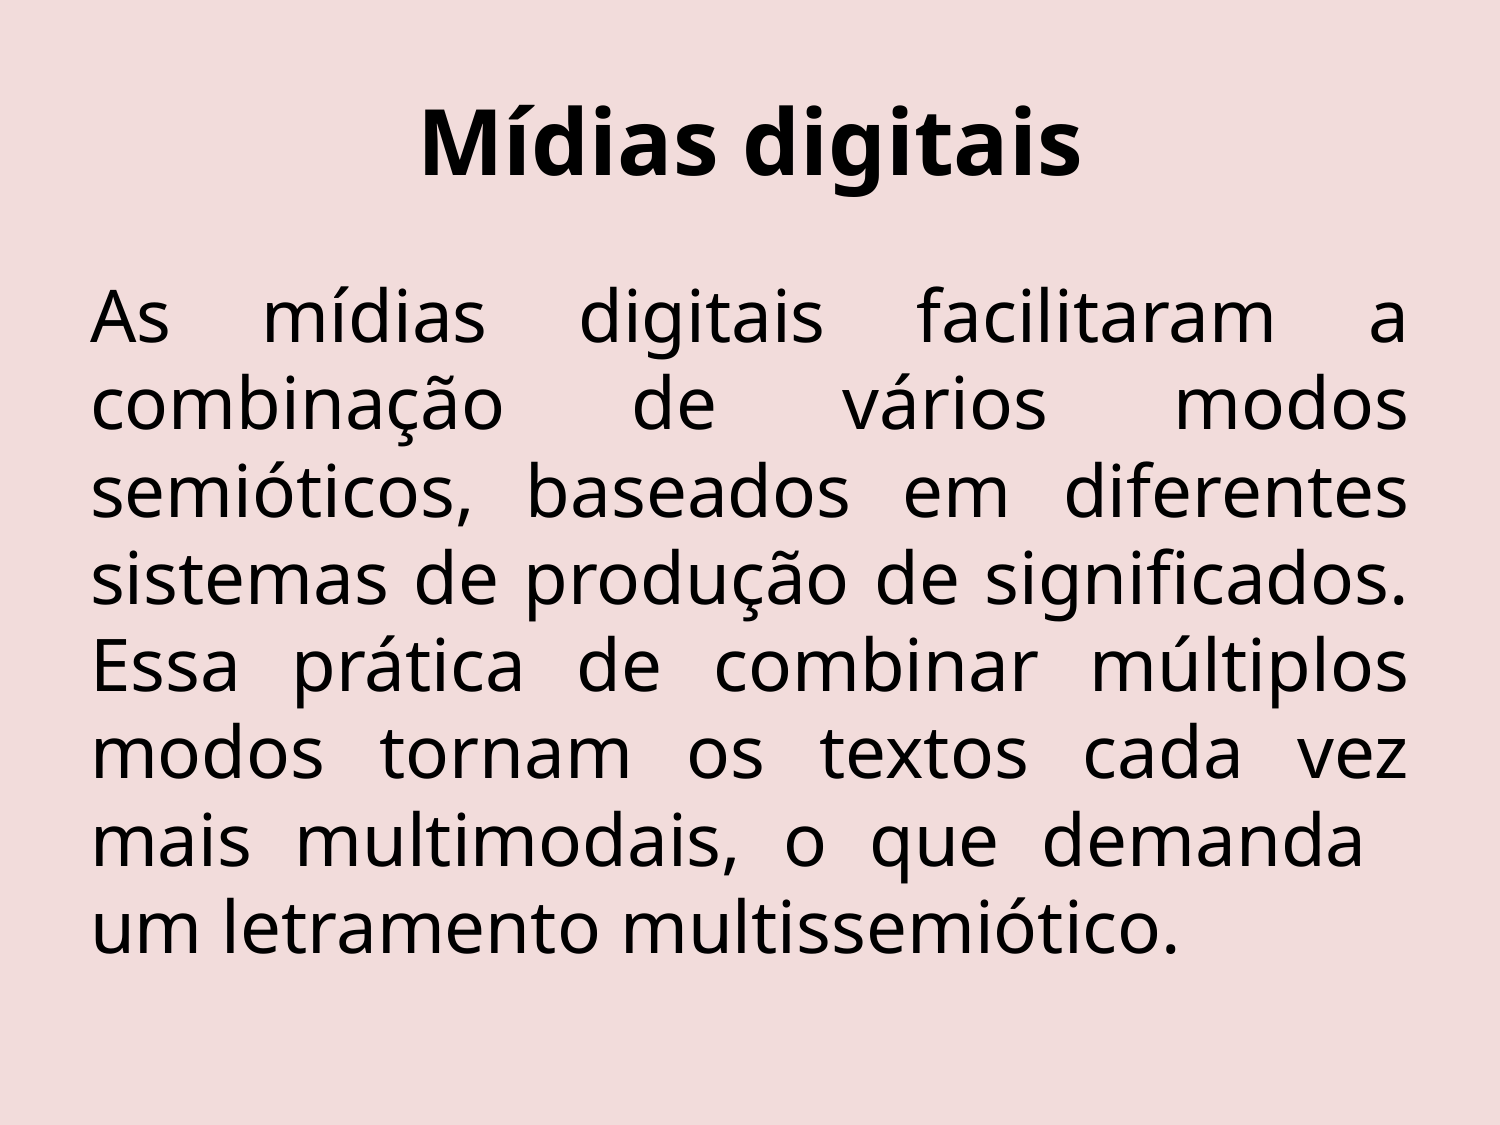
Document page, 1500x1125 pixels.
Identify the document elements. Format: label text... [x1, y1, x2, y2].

title Mídias digitais [75, 45, 1425, 233]
list As mídias digitais facilitaram a combinação de vários modos semióticos, baseados em diferentes sistemas de produção de significados. Essa prática de combinar múltiplos modos tornam os textos cada vez mais multimodais, o que demanda um letramento multissemiótico. [75, 262, 1425, 1005]
